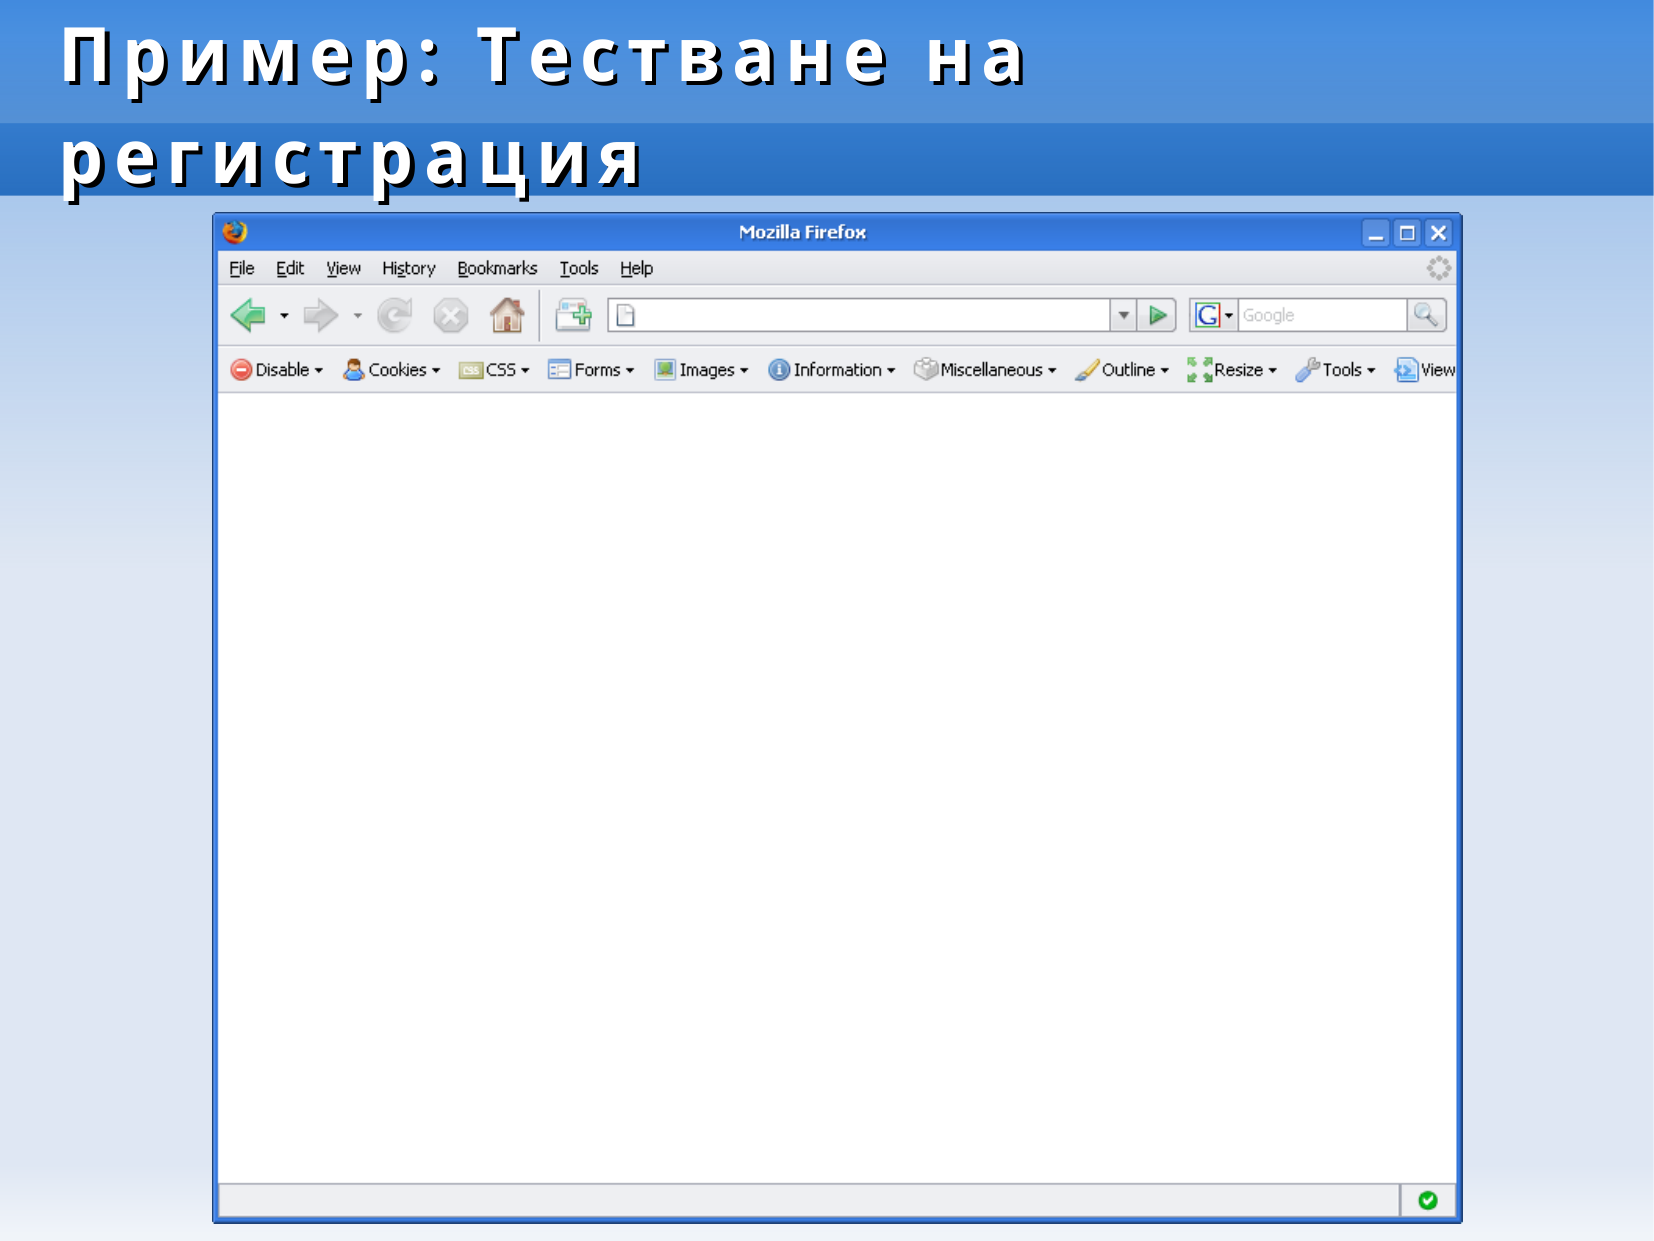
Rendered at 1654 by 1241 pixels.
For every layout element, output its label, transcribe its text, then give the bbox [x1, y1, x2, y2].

title Пример: Тестване на регистрация [59, 29, 1613, 178]
picture [0, 0, 1654, 1241]
